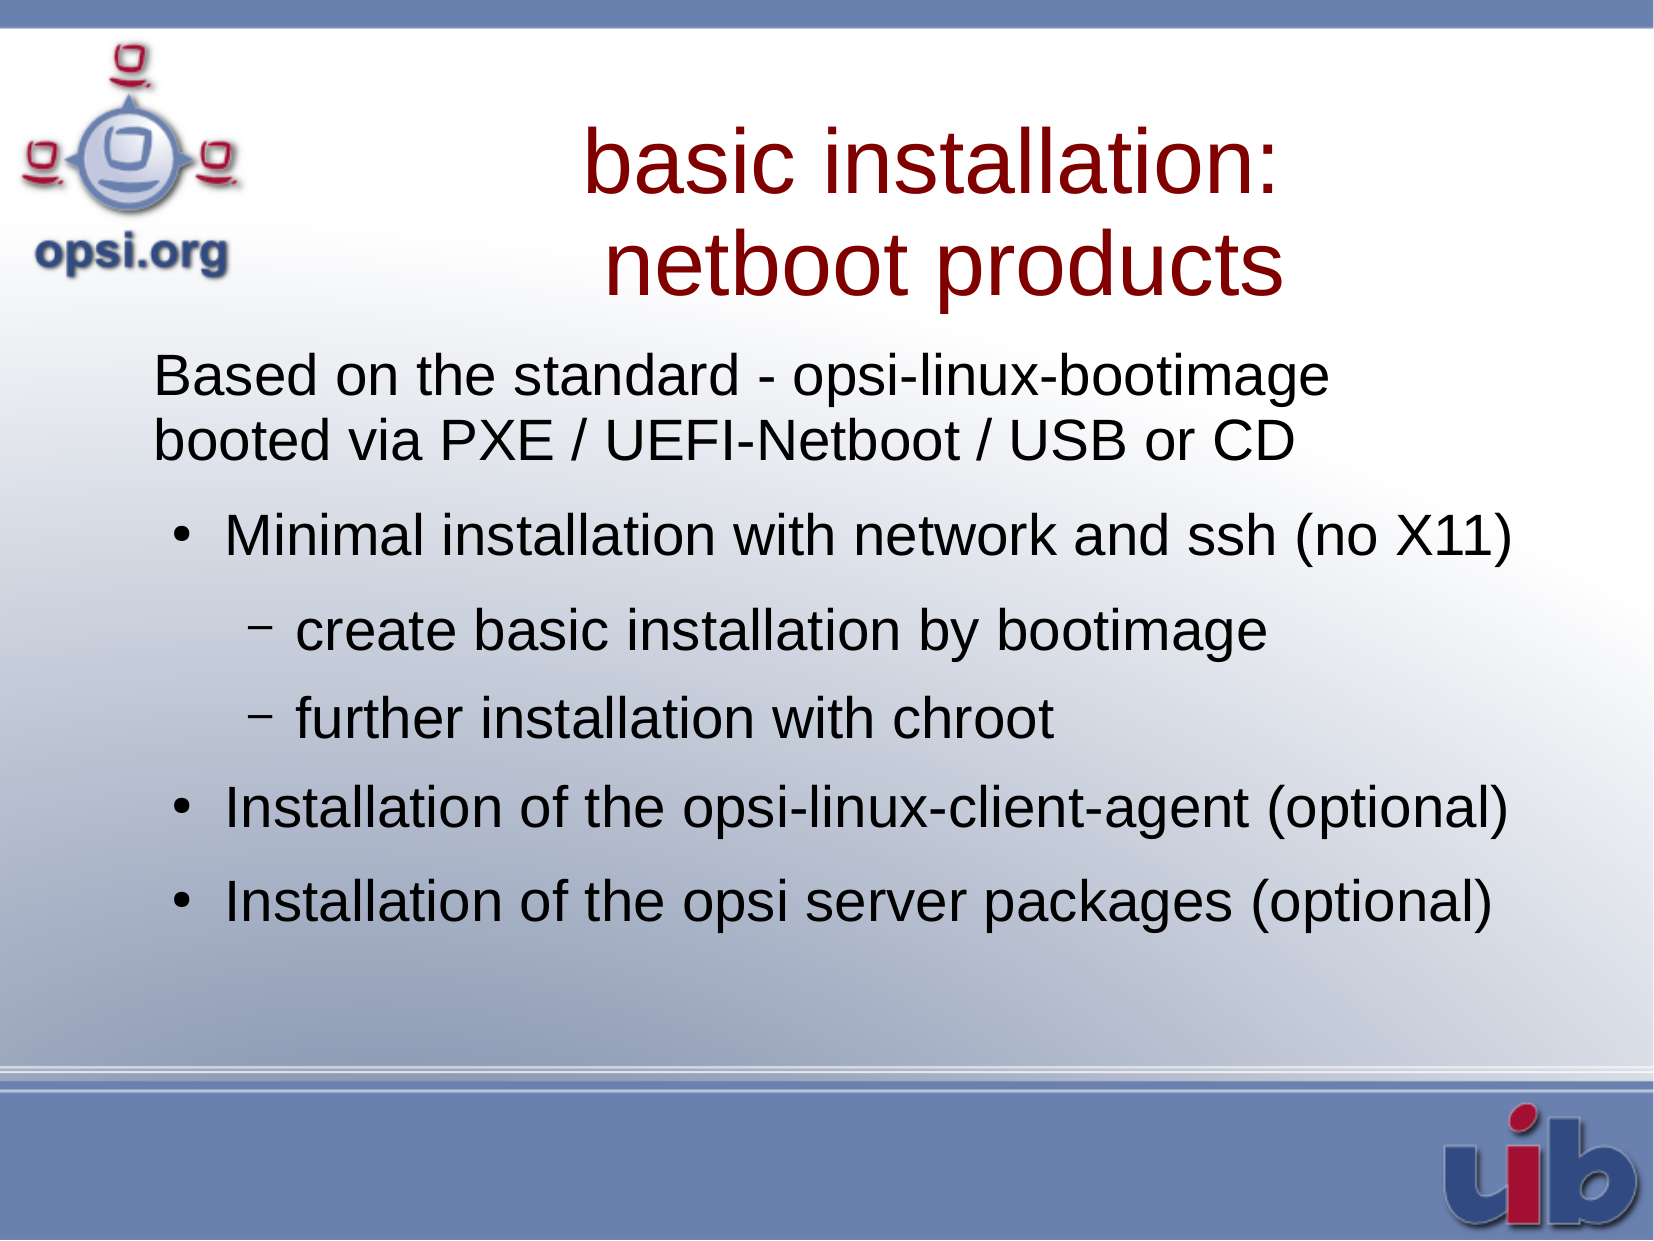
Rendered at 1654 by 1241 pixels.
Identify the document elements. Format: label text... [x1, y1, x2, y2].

picture [0, 0, 1654, 1241]
list Based on the standard - opsi-linux-bootimage booted via PXE / UEFI-Netboot / USB or CD Minimal installation with network and ssh (no X11) create basic installation by bootimage further installation with chroot Installation of the opsi-linux-client-agent (optional) Installation of the opsi server packages (optional) [153, 343, 1636, 1057]
title basic installation: netboot products [236, 110, 1654, 316]
